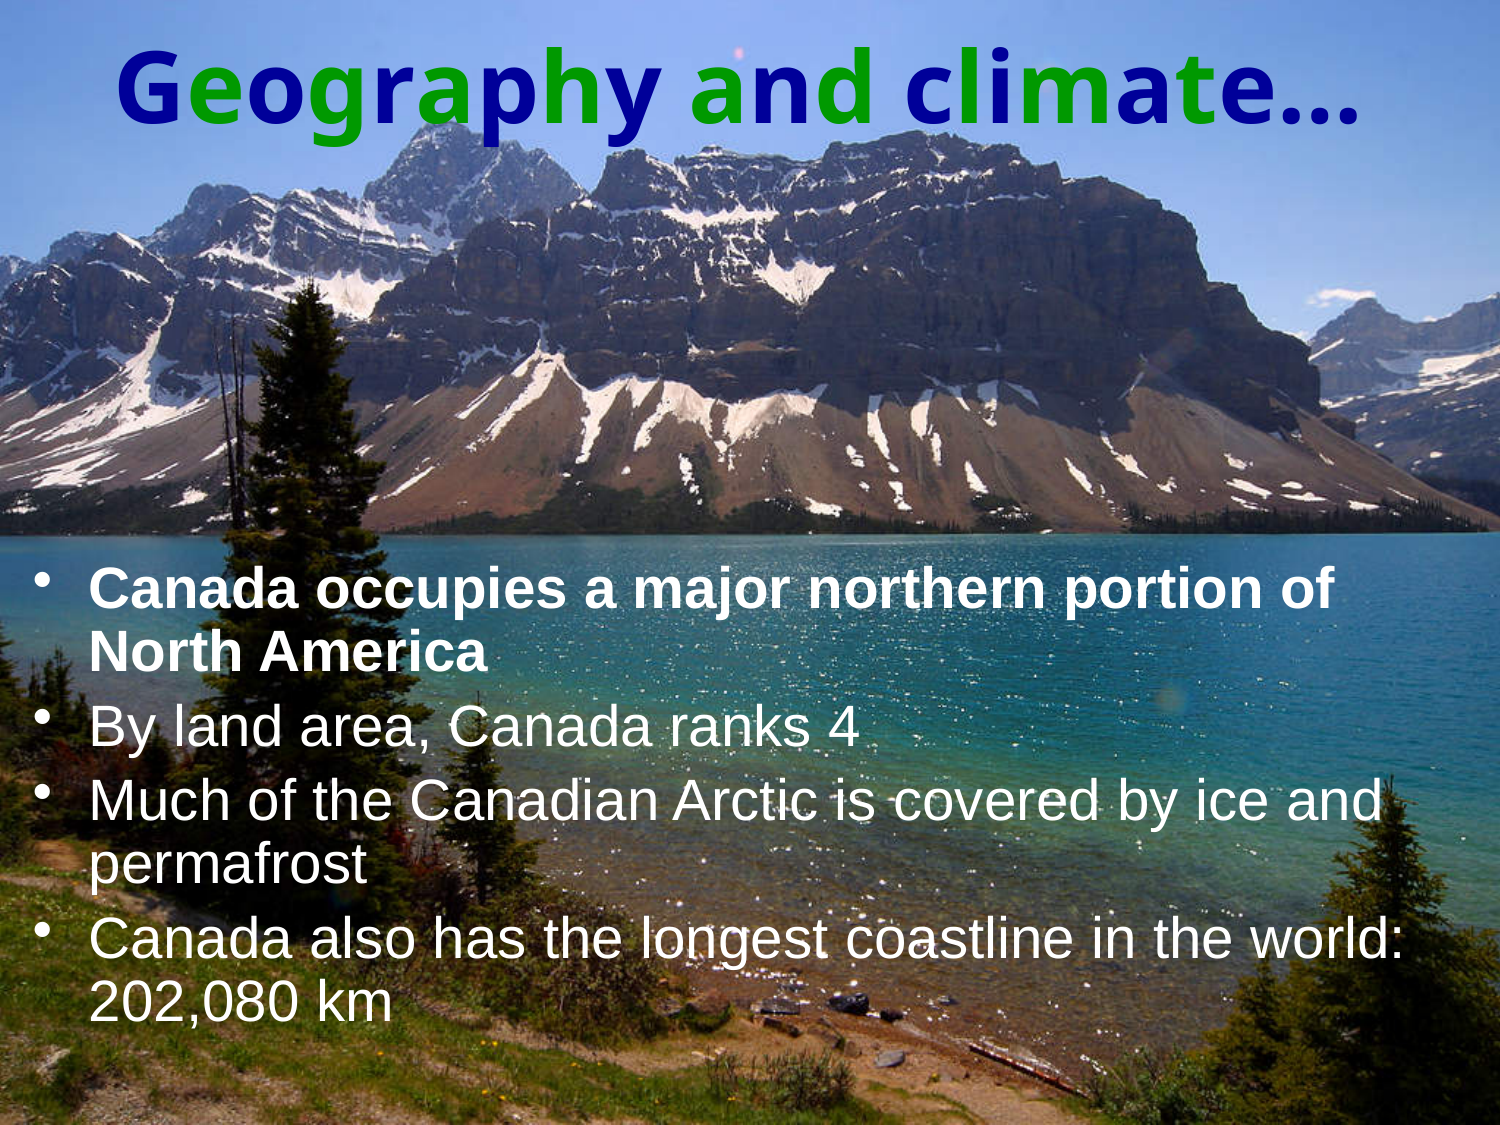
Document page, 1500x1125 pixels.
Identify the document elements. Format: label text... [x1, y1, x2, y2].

picture [0, 0, 1500, 1125]
list Canada occupies a major northern portion of North America By land area, Canada ranks 4 Much of the Canadian Arctic is covered by ice and permafrost Canada also has the longest coastline in the world: 202,080 km [17, 550, 1500, 1125]
title Geography and climate… [75, 45, 1425, 233]
